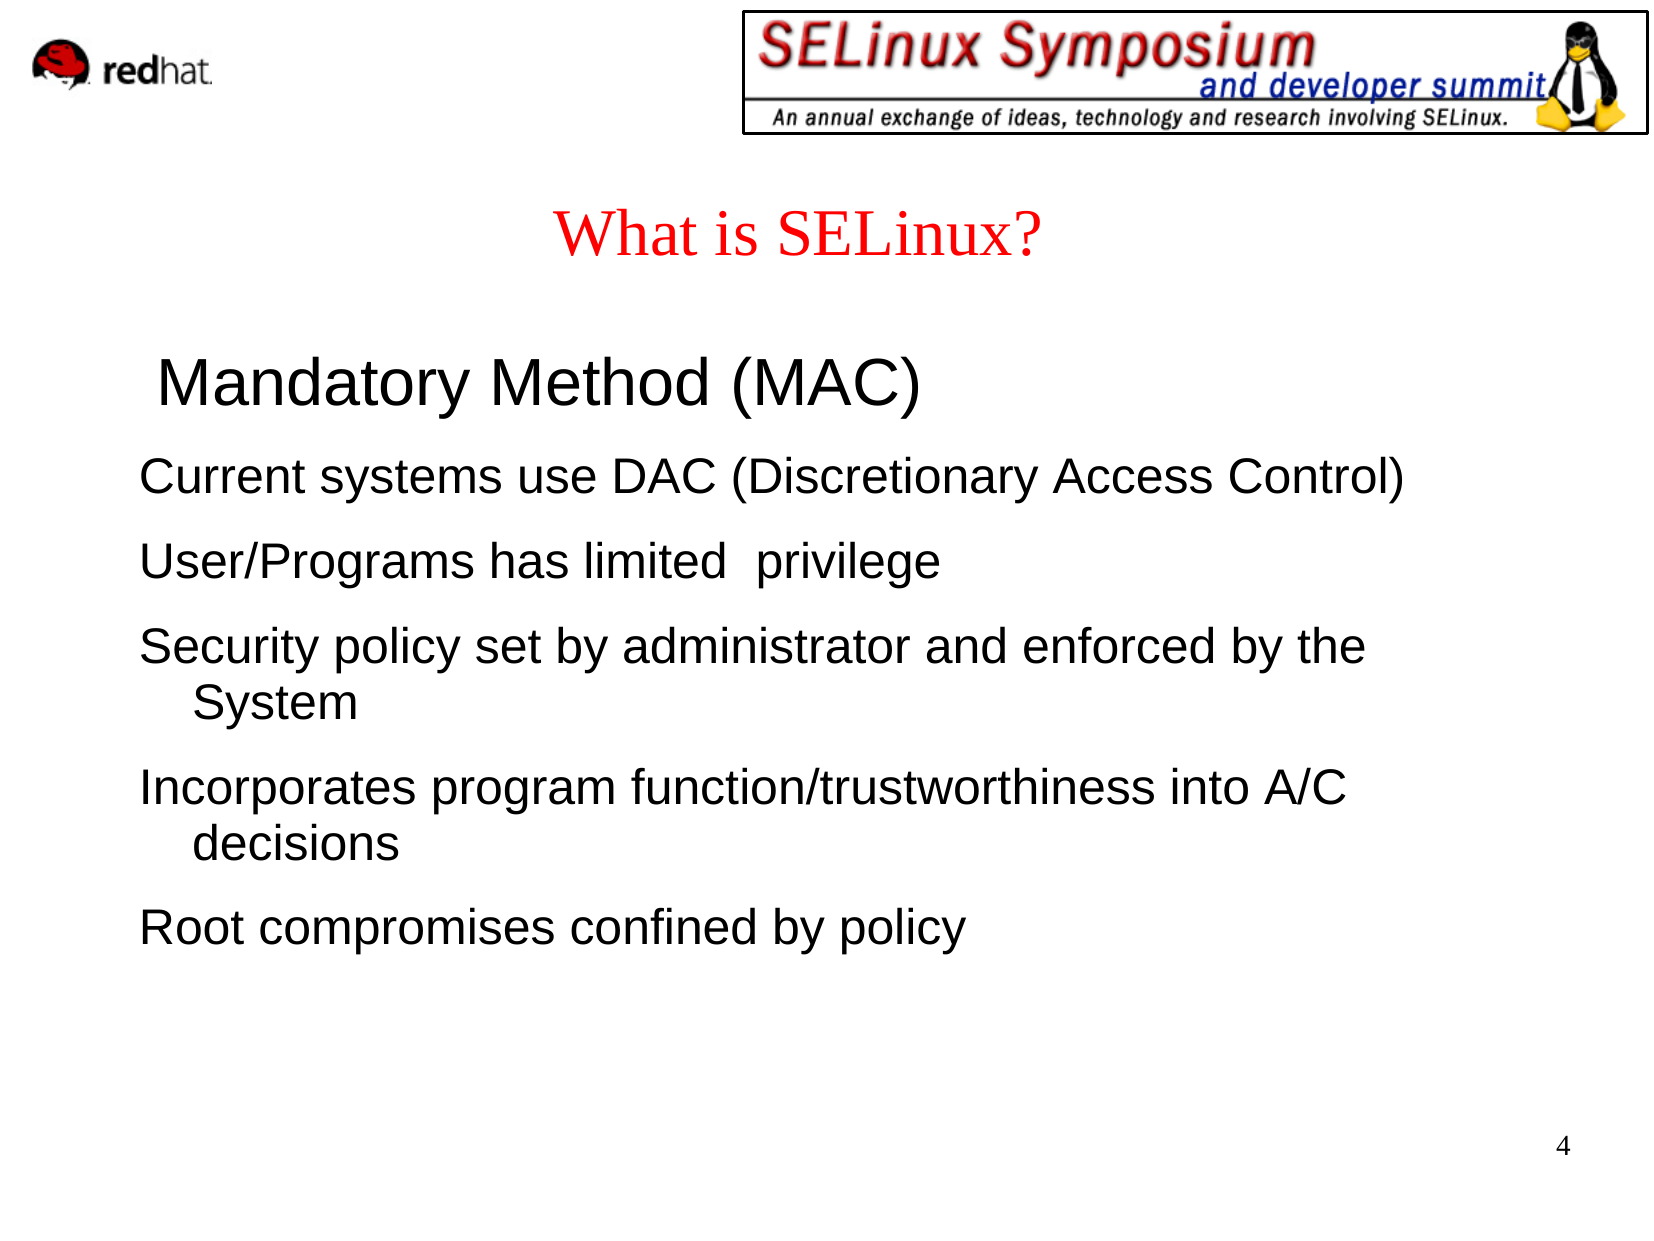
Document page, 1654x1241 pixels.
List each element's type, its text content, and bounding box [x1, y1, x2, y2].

title What is SELinux? [96, 178, 1502, 289]
list Mandatory Method (MAC) Current systems use DAC (Discretionary Access Control) User/Programs has limited privilege Security policy set by administrator and enforced by the System Incorporates program function/trustworthiness into A/C decisions Root compromises confined by policy [121, 344, 1534, 1126]
picture [31, 37, 212, 98]
picture [745, 13, 1646, 132]
